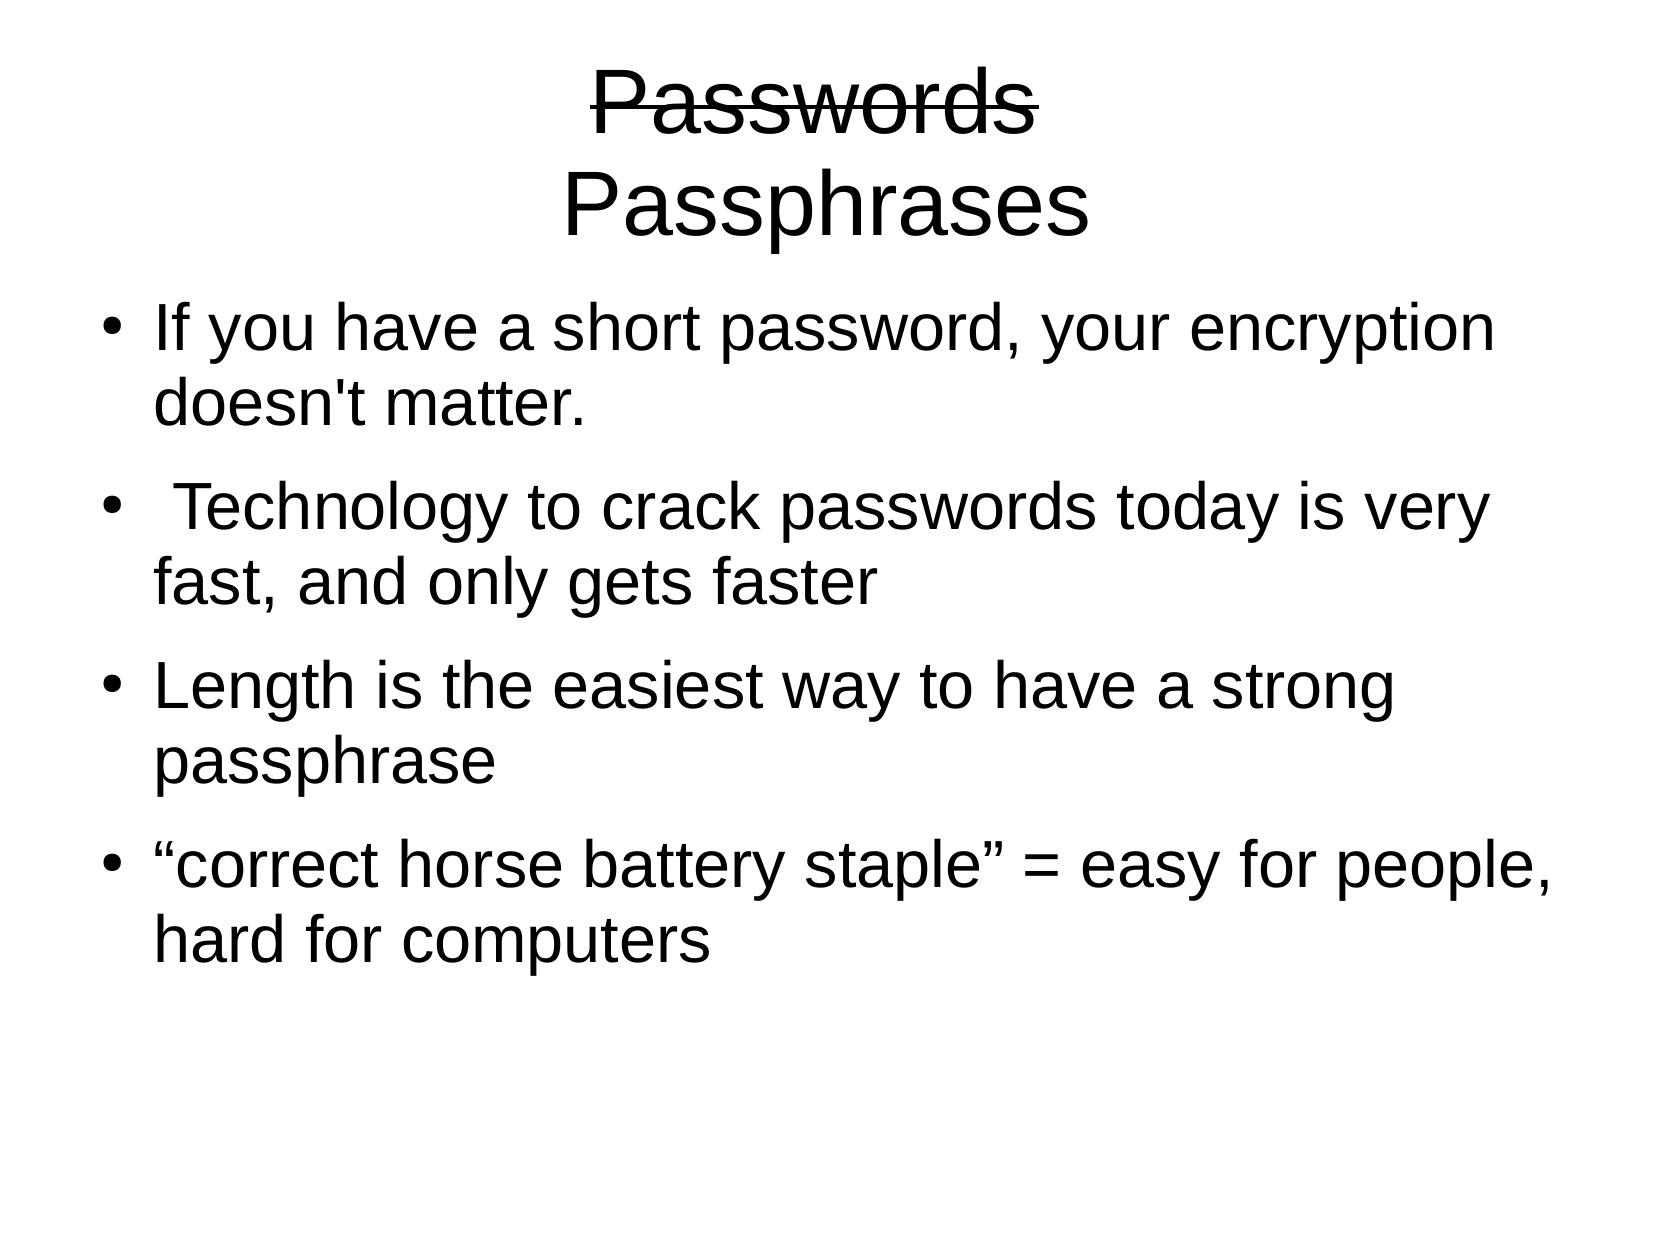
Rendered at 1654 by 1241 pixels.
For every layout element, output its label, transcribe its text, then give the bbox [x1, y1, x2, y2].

title Passwords Passphrases [82, 49, 1571, 257]
list If you have a short password, your encryption doesn't matter. Technology to crack passwords today is very fast, and only gets faster Length is the easiest way to have a strong passphrase “correct horse battery staple” = easy for people, hard for computers [82, 290, 1571, 1010]
